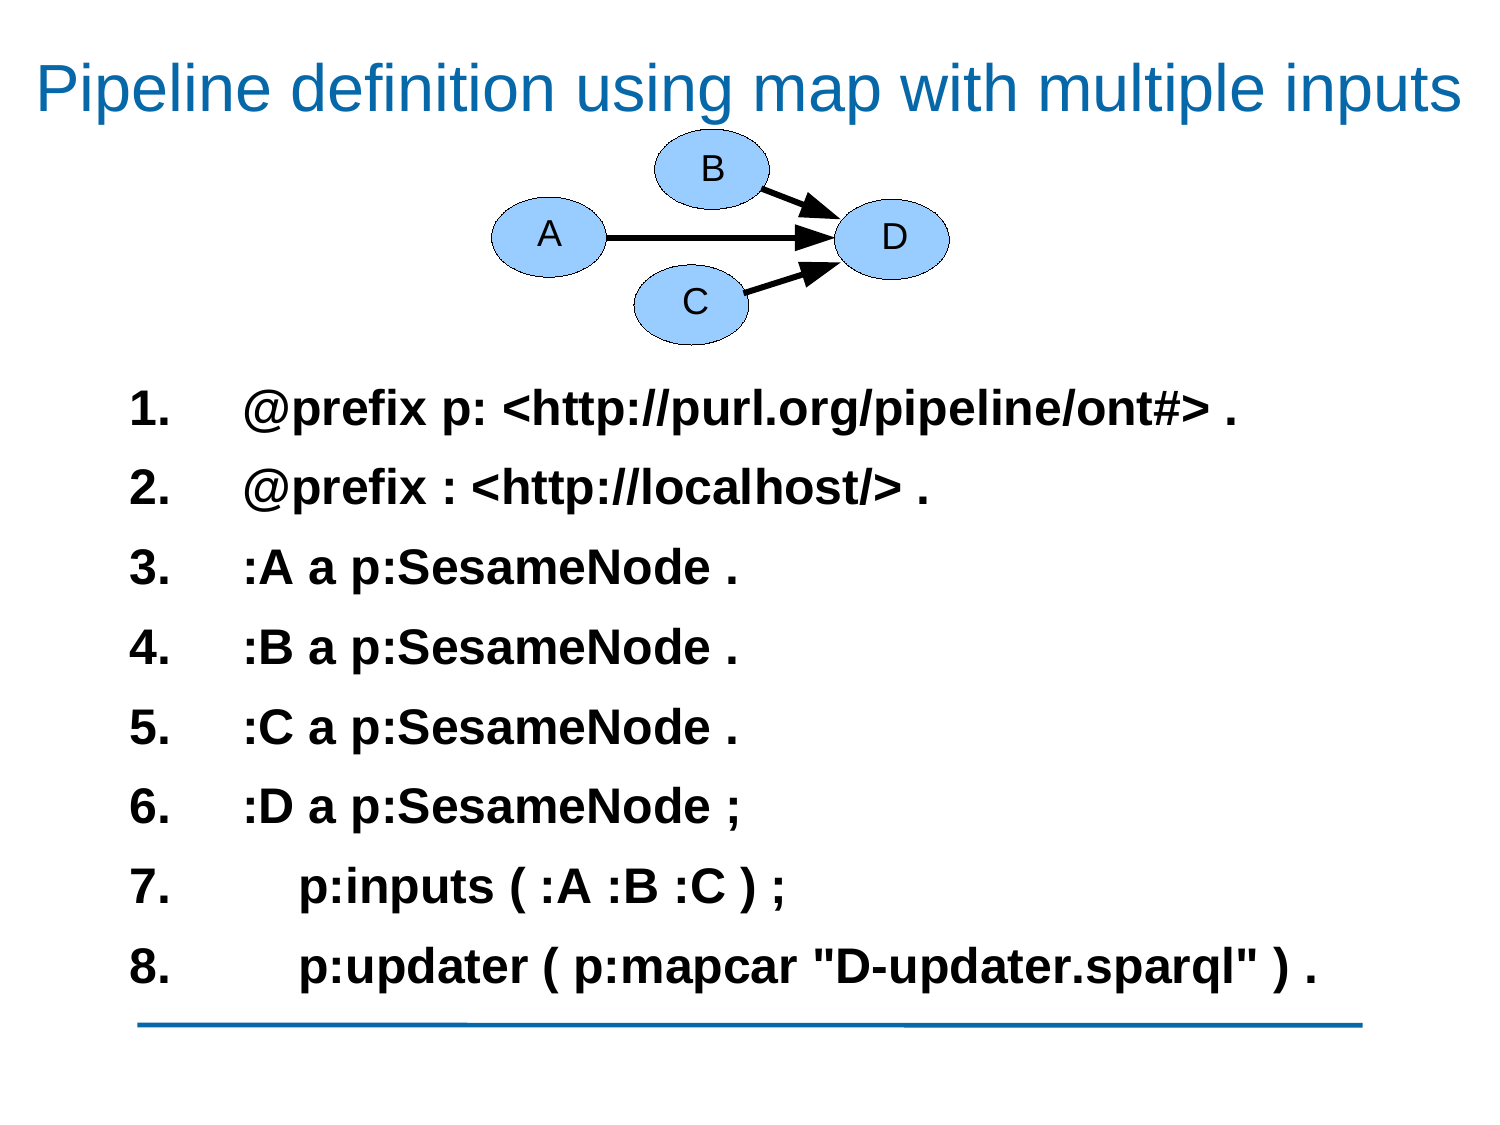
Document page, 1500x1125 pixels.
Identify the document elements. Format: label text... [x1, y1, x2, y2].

title Pipeline definition using map with multiple inputs [0, 6, 1500, 149]
text_box D [866, 204, 924, 265]
text_box [834, 199, 950, 280]
text_box [633, 264, 749, 346]
text_box A [522, 202, 577, 262]
text_box [654, 129, 770, 210]
text_box B [685, 136, 741, 197]
text_box [491, 197, 607, 278]
text_box C [667, 270, 725, 330]
list @prefix p: <http://purl.org/pipeline/ont#> . @prefix : <http://localhost/> . :A a p:SesameNode . :B a p:SesameNode . :C a p:SesameNode . :D a p:SesameNode ; p:inputs ( :A :B :C ) ; p:updater ( p:mapcar "D-updater.sparql" ) . [115, 360, 1387, 1036]
